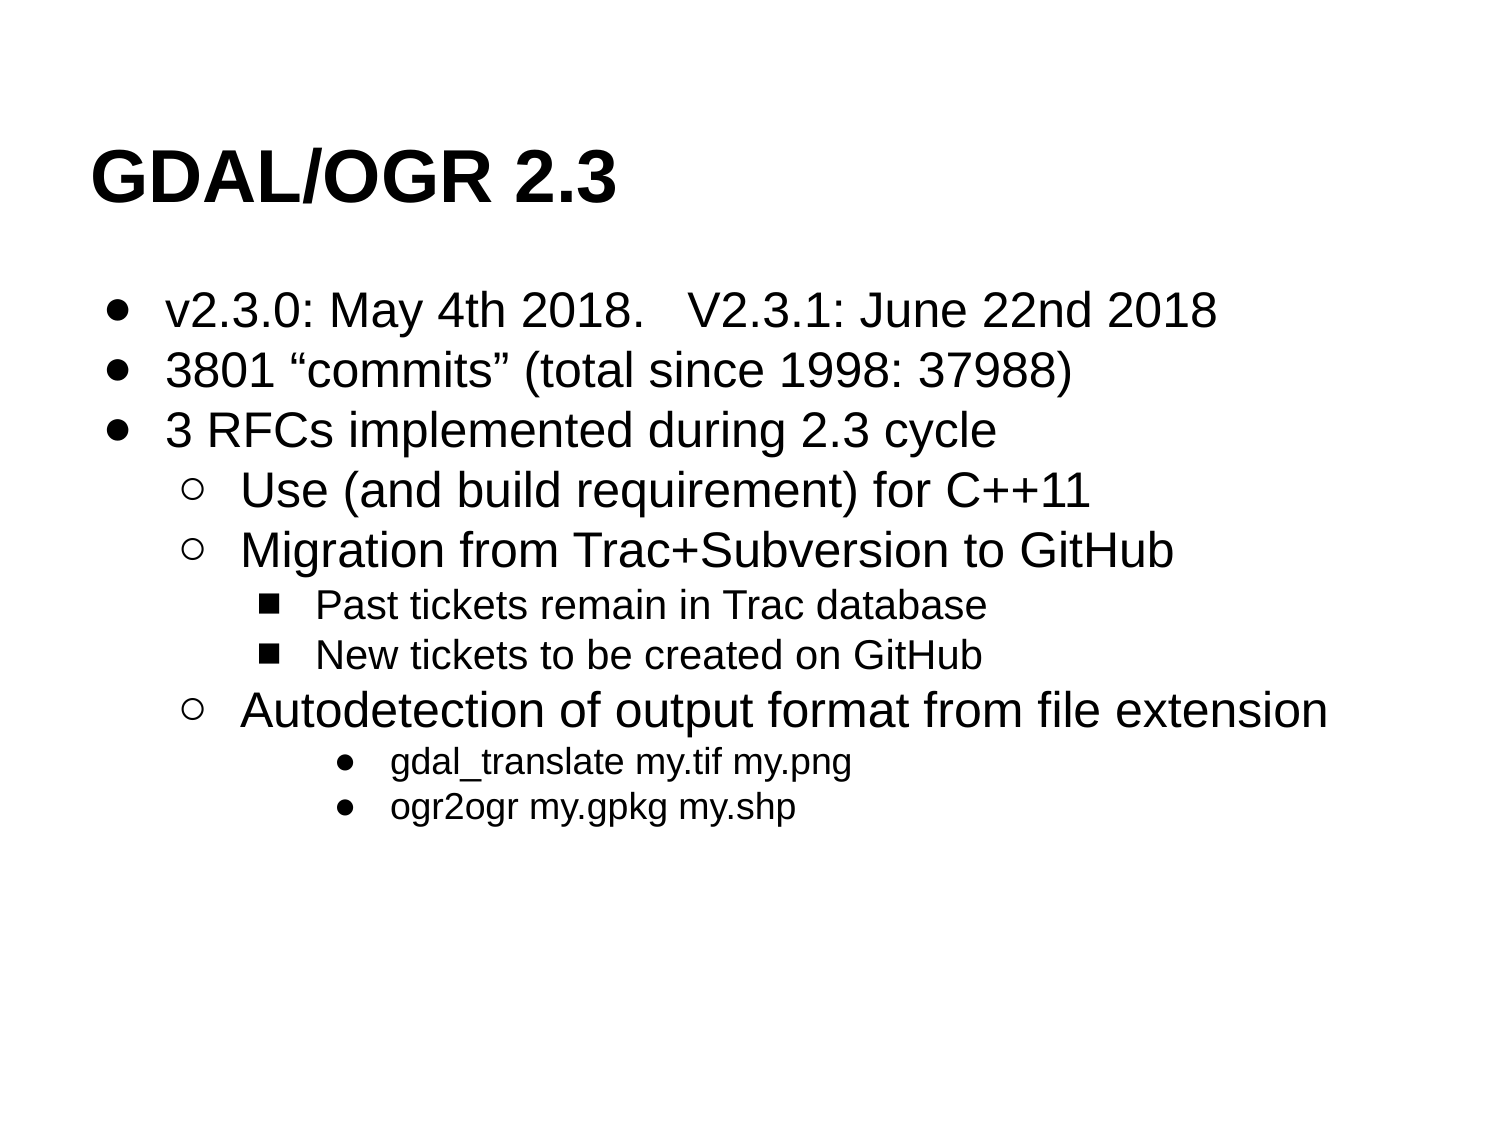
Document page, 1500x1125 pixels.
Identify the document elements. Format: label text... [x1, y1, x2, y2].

list v2.3.0: May 4th 2018. V2.3.1: June 22nd 2018 3801 “commits” (total since 1998: 37988) 3 RFCs implemented during 2.3 cycle Use (and build requirement) for C++11 Migration from Trac+Subversion to GitHub Past tickets remain in Trac database New tickets to be created on GitHub Autodetection of output format from file extension gdal_translate my.tif my.png ogr2ogr my.gpkg my.shp [75, 262, 1425, 1078]
title GDAL/OGR 2.3 [75, 45, 1425, 233]
